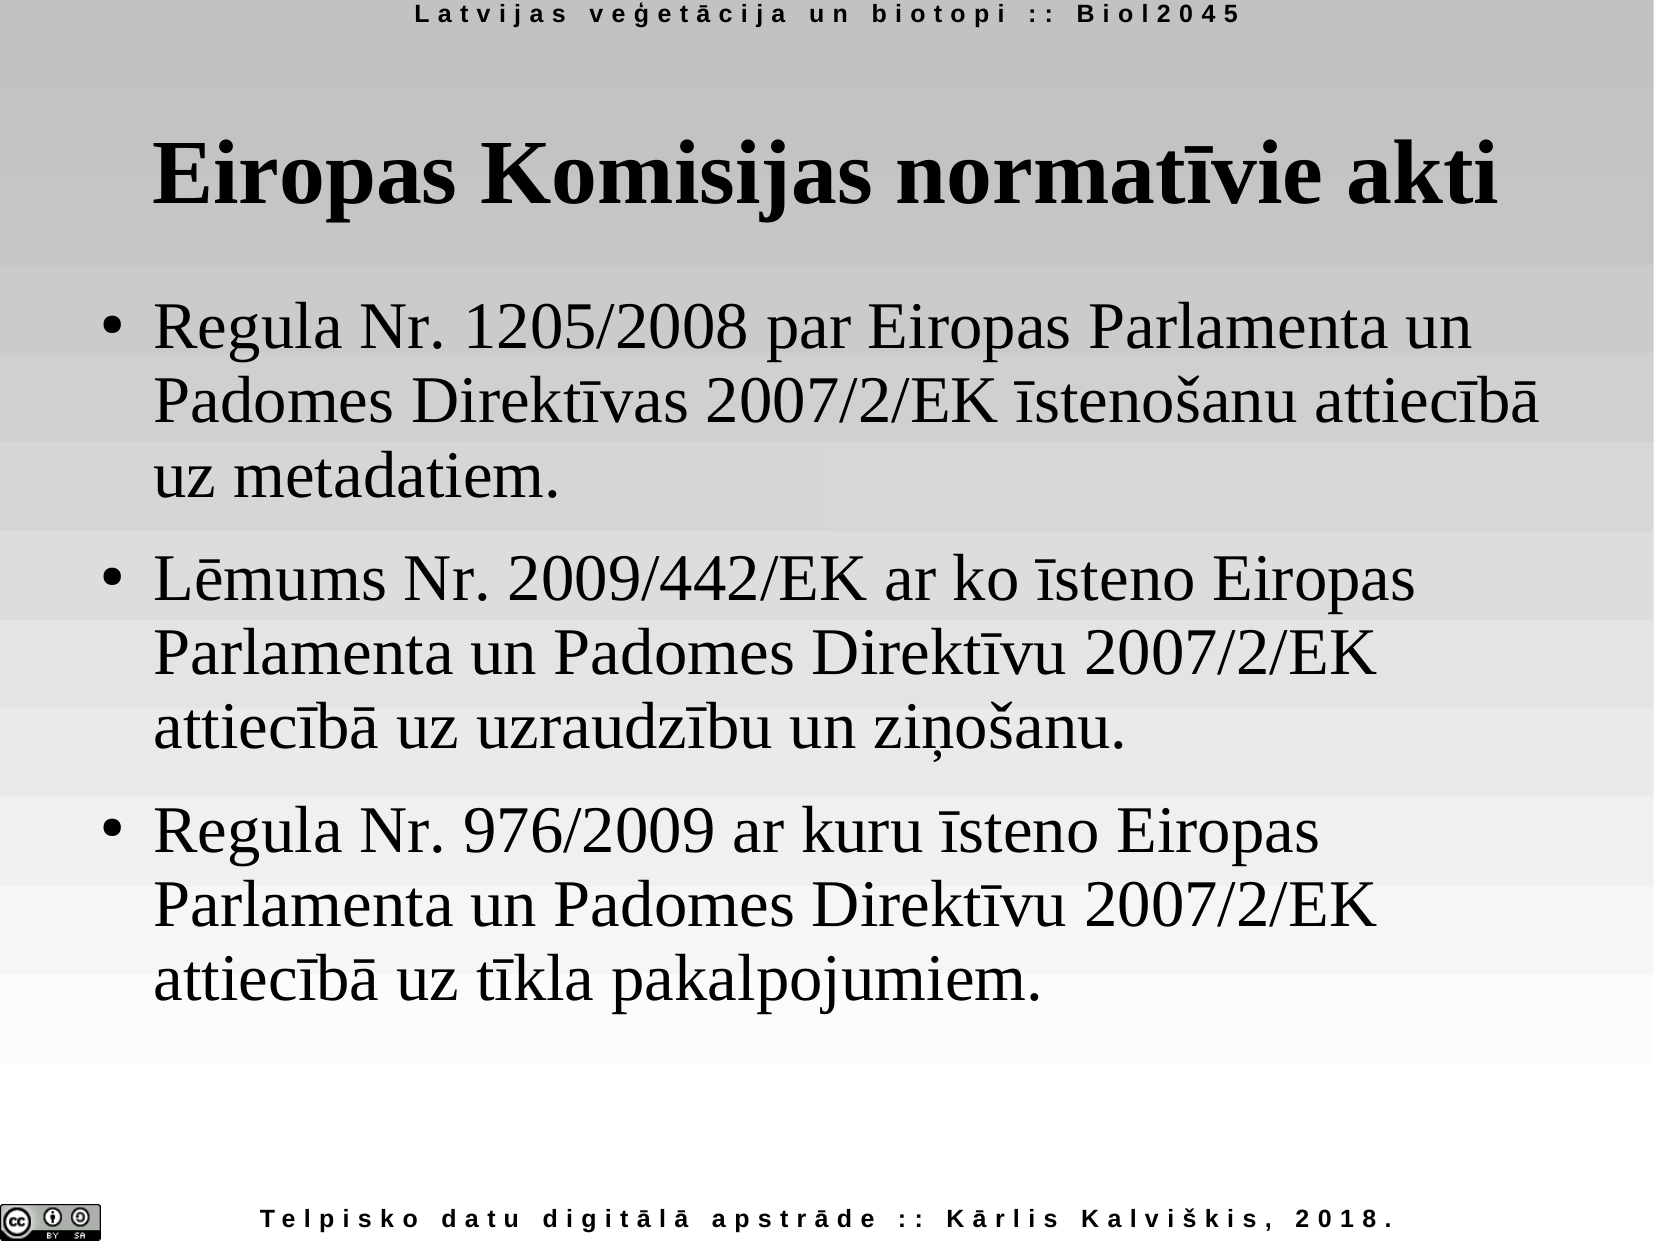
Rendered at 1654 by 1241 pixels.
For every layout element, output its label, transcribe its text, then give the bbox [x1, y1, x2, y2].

picture [0, 0, 1654, 1241]
title Eiropas Komisijas normatīvie akti [29, 49, 1625, 296]
list Regula Nr. 1205/2008 par Eiropas Parlamenta un Padomes Direktīvas 2007/2/EK īstenošanu attiecībā uz metadatiem. Lēmums Nr. 2009/442/EK ar ko īsteno Eiropas Parlamenta un Padomes Direktīvu 2007/2/EK attiecībā uz uzraudzību un ziņošanu. Regula Nr. 976/2009 ar kuru īsteno Eiropas Parlamenta un Padomes Direktīvu 2007/2/EK attiecībā uz tīkla pakalpojumiem. [82, 289, 1571, 1098]
